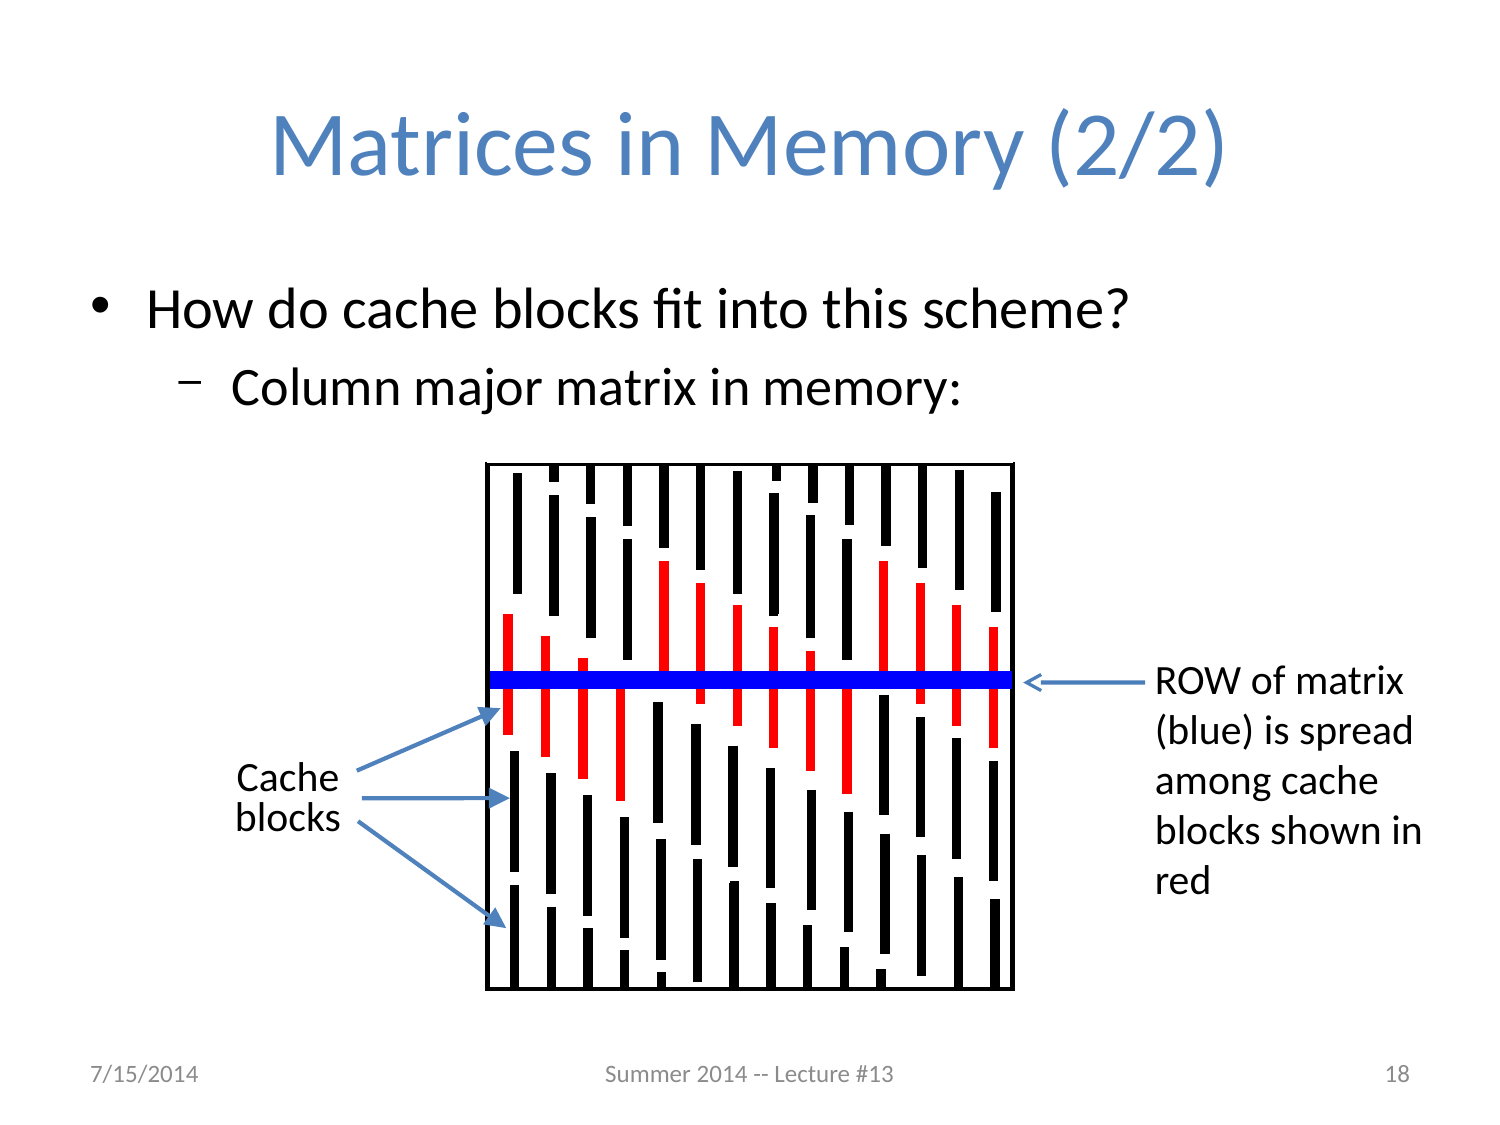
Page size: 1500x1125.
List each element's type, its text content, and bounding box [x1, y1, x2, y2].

footer Summer 2014 -- Lecture #13 [512, 1042, 988, 1103]
slide_number 7/15/2014 [75, 1042, 425, 1103]
text_box Cache blocks [197, 752, 378, 848]
slide_number <number> [1074, 1042, 1425, 1103]
text_box [487, 1005, 1013, 1093]
text_box ROW of matrix (blue) is spread among cache blocks shown in red [1139, 645, 1485, 910]
list How do cache blocks fit into this scheme? Column major matrix in memory: [75, 262, 1425, 1005]
title Matrices in Memory (2/2) [75, 45, 1425, 233]
